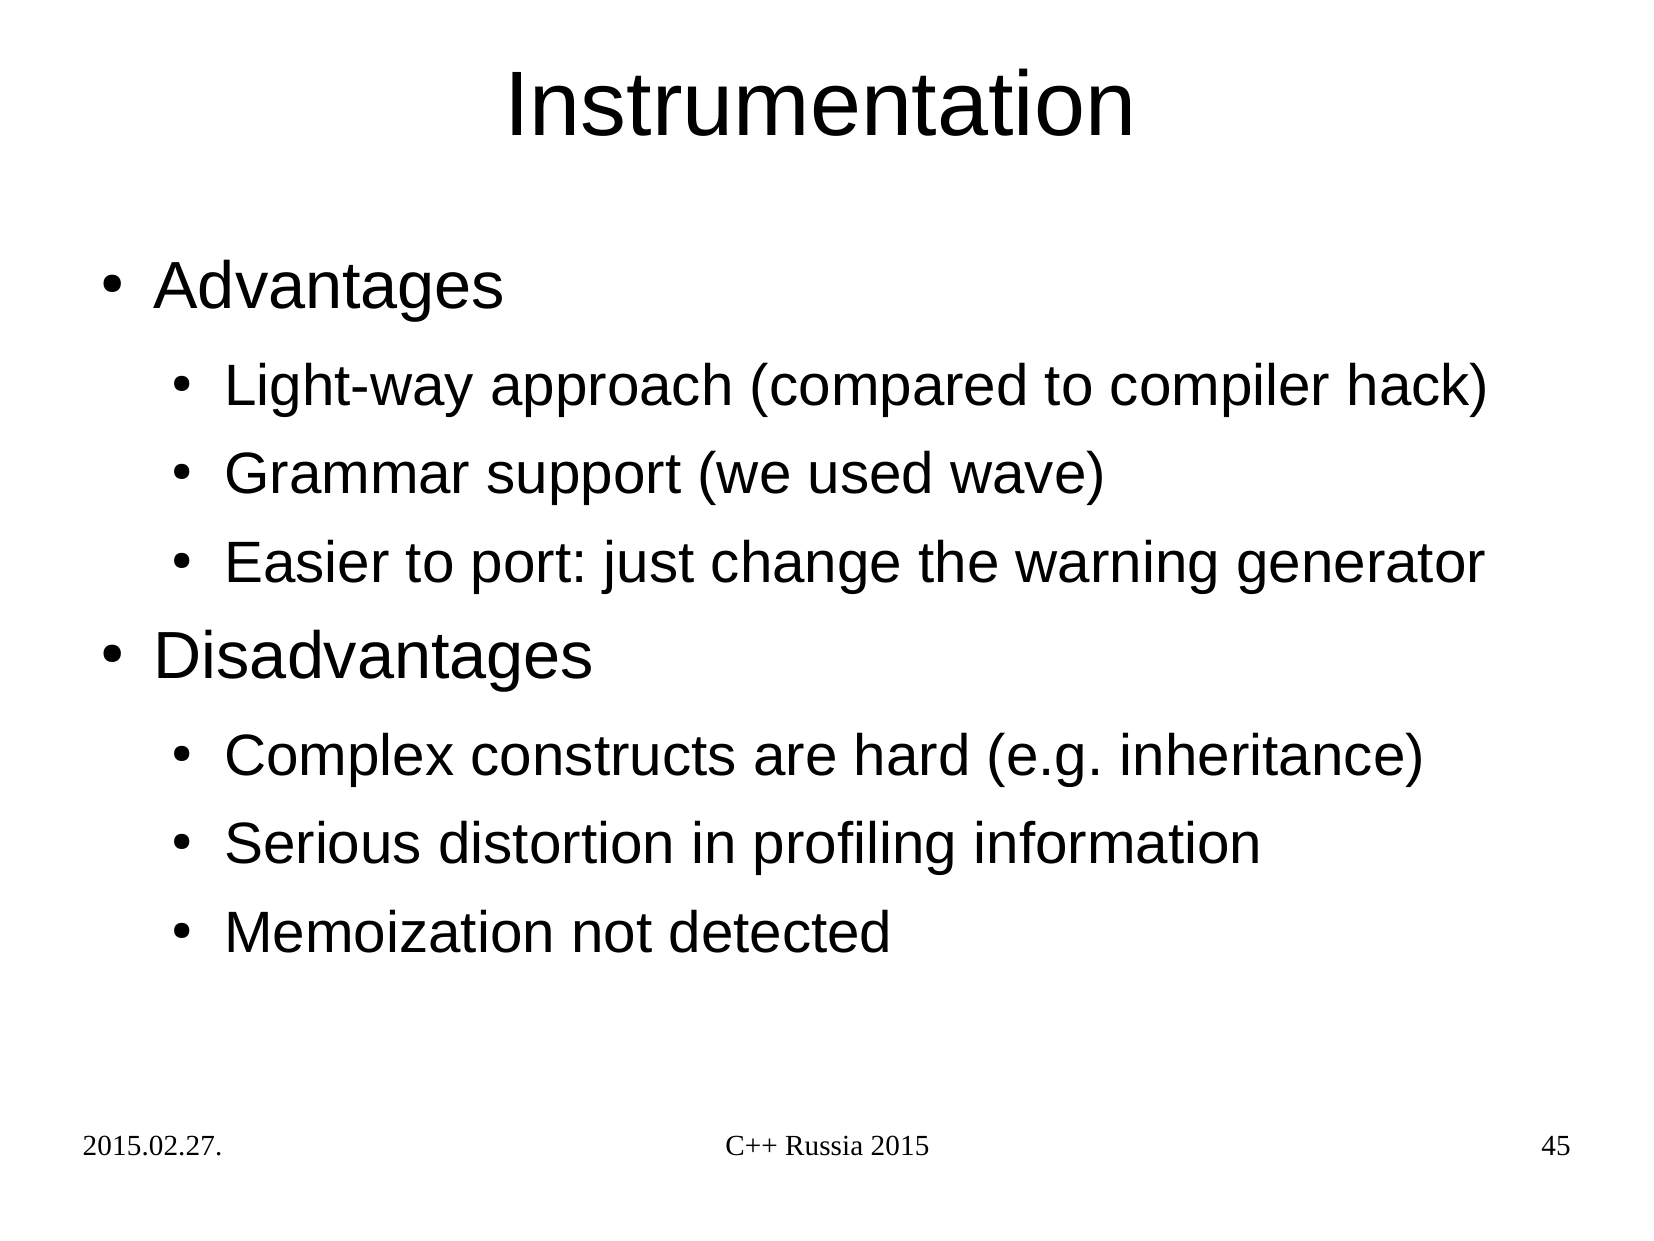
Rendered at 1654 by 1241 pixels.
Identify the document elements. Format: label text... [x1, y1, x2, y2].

list Advantages Light-way approach (compared to compiler hack) Grammar support (we used wave) Easier to port: just change the warning generator Disadvantages Complex constructs are hard (e.g. inheritance) Serious distortion in profiling information Memoization not detected [82, 248, 1571, 968]
title Instrumentation [76, 0, 1565, 208]
